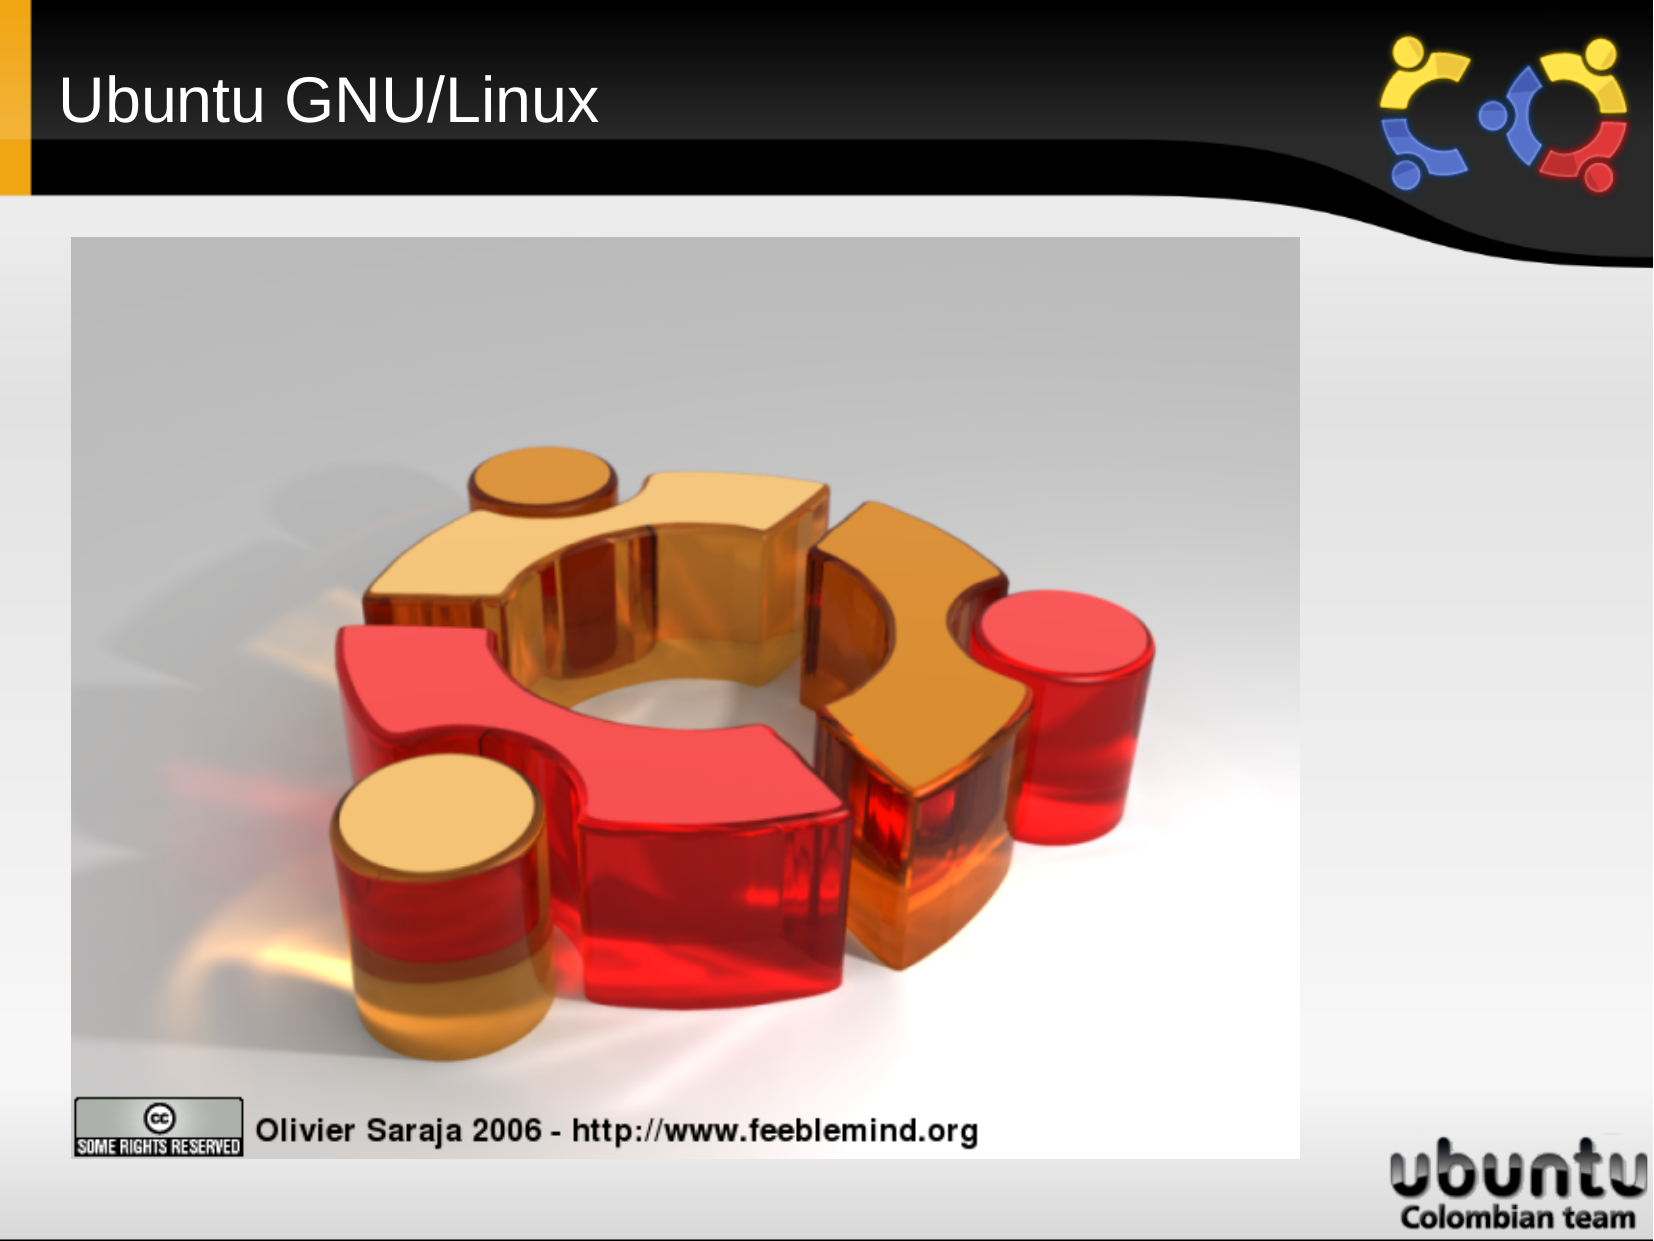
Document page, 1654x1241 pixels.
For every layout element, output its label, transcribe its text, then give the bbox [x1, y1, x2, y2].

picture [0, 0, 1653, 1241]
title Ubuntu GNU/Linux [59, 41, 1376, 160]
